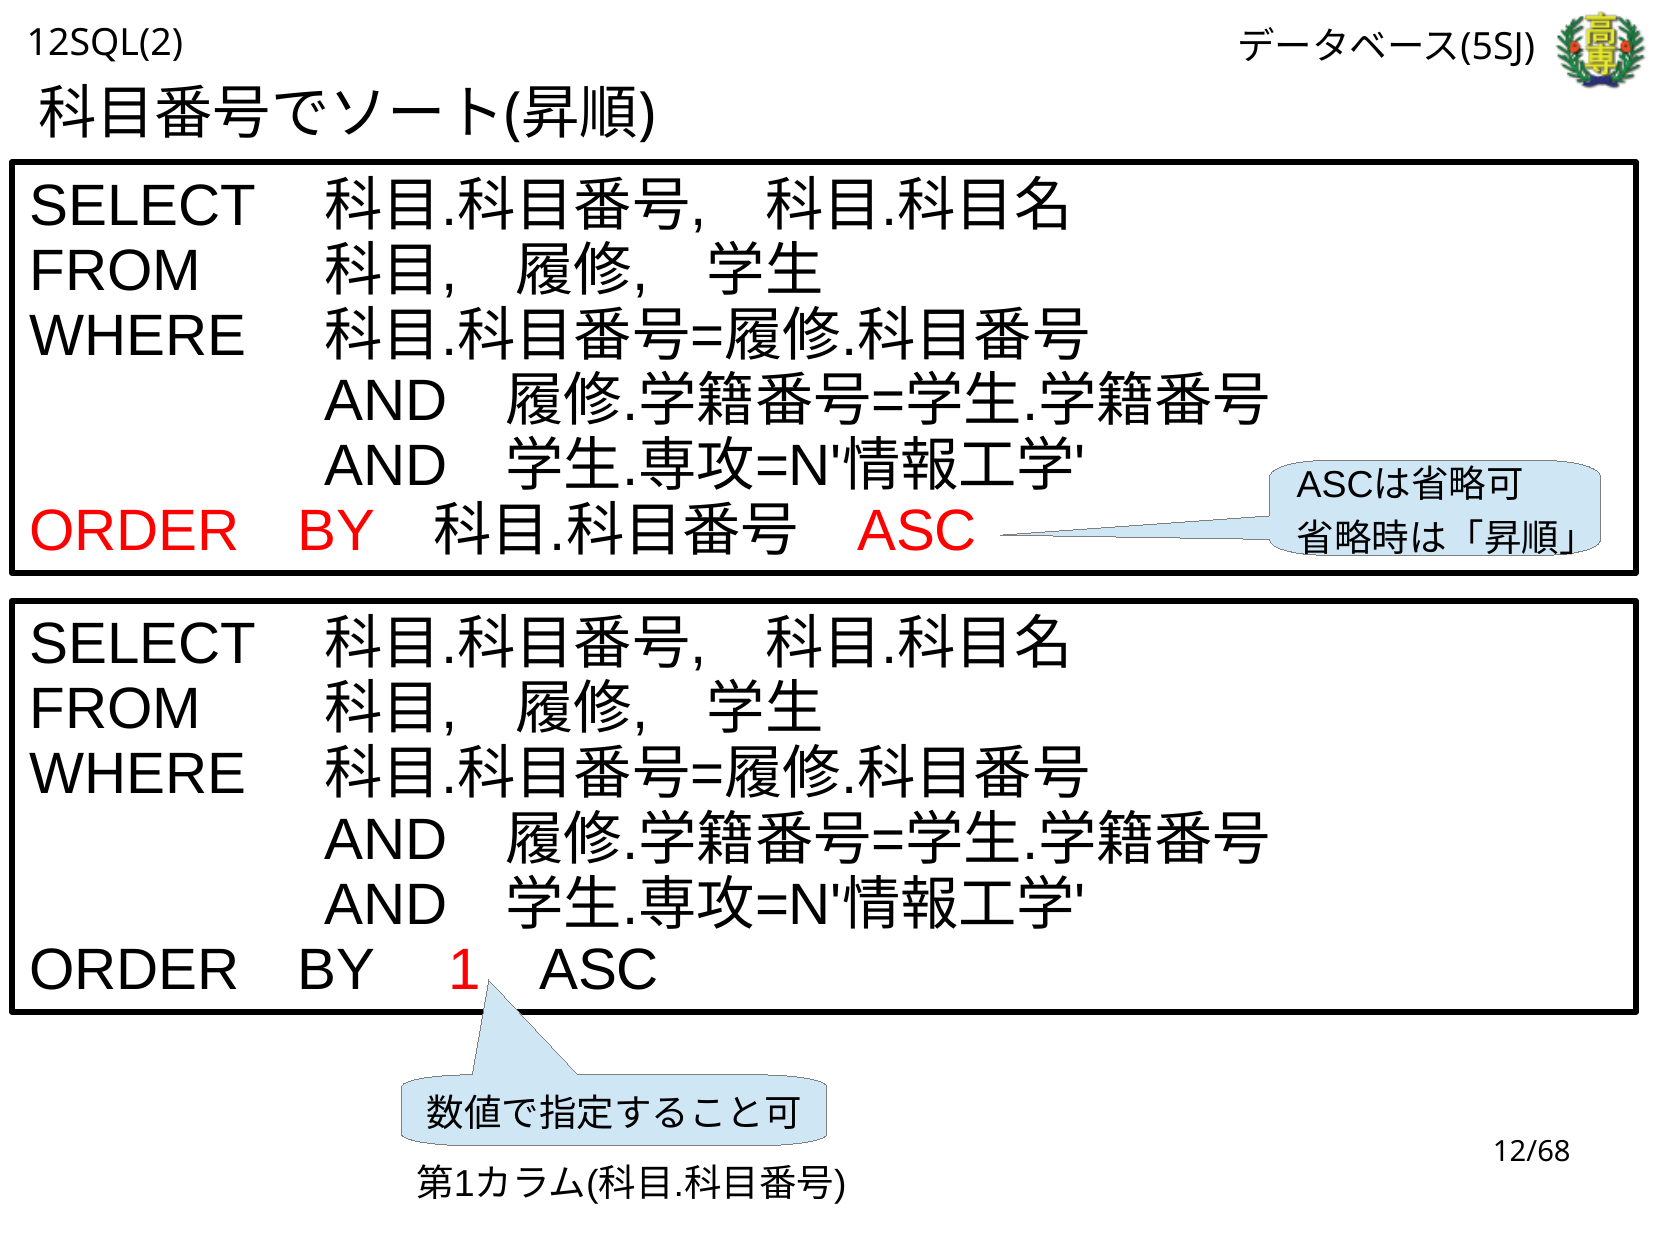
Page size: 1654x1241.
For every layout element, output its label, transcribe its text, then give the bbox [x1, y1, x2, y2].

text_box 第1カラム(科目.科目番号) [401, 1145, 934, 1208]
text_box ASCは省略可 省略時は「昇順」 [1000, 460, 1601, 556]
picture [1553, 2, 1650, 99]
text_box 科目番号でソート(昇順) [23, 59, 686, 169]
text_box SELECT 科目.科目番号, 科目.科目名 FROM 科目, 履修, 学生 WHERE 科目.科目番号=履修.科目番号 AND 履修.学籍番号=学生.学籍番号 AND 学生.専攻=N'情報工学' ORDER BY 科目.科目番号 ASC [11, 162, 1636, 573]
text_box SELECT 科目.科目番号, 科目.科目名 FROM 科目, 履修, 学生 WHERE 科目.科目番号=履修.科目番号 AND 履修.学籍番号=学生.学籍番号 AND 学生.専攻=N'情報工学' ORDER BY 1 ASC [11, 600, 1636, 1012]
text_box 数値で指定すること可 [401, 979, 827, 1145]
